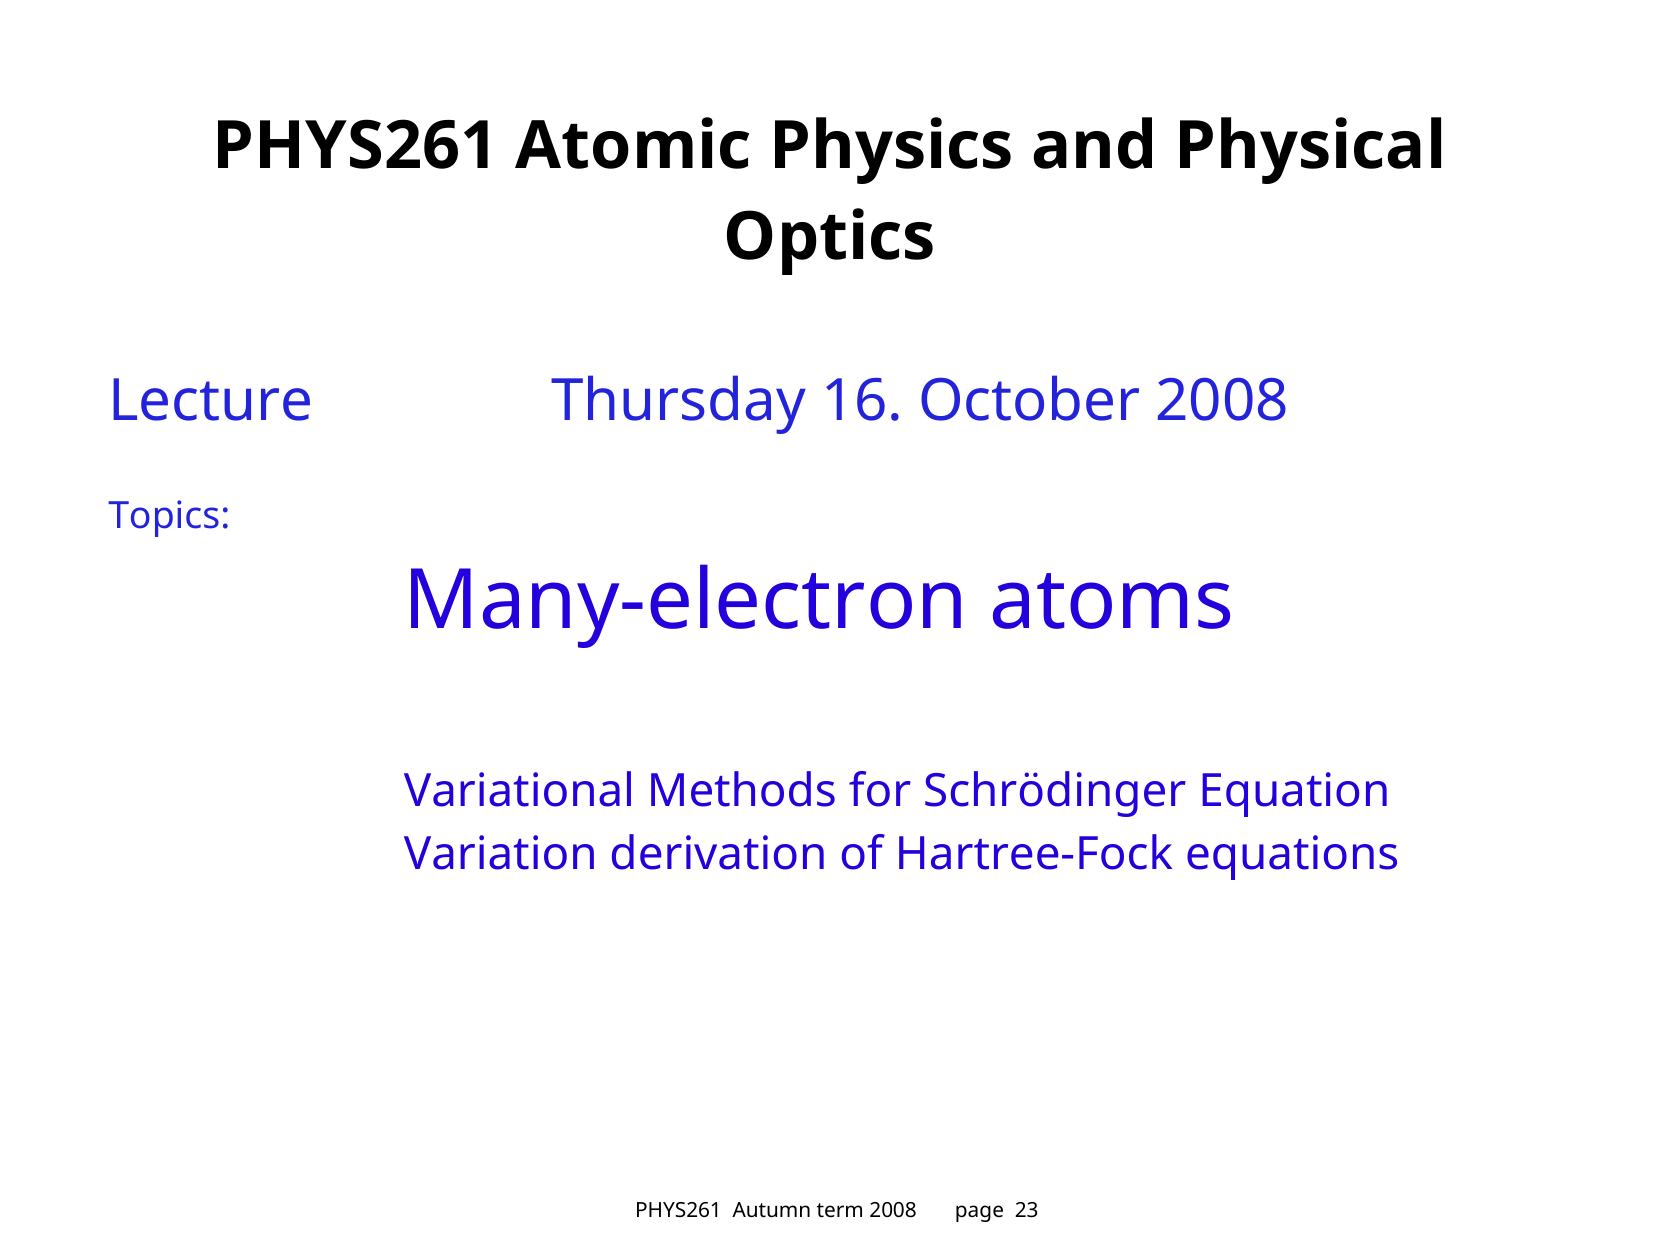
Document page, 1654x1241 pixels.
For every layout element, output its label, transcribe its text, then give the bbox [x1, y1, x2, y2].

text_box PHYS261 Atomic Physics and Physical Optics Lecture Thursday 16. October 2008 Topics: Many-electron atoms Variational Methods for Schrödinger Equation Variation derivation of Hartree-Fock equations [93, 90, 1567, 1164]
